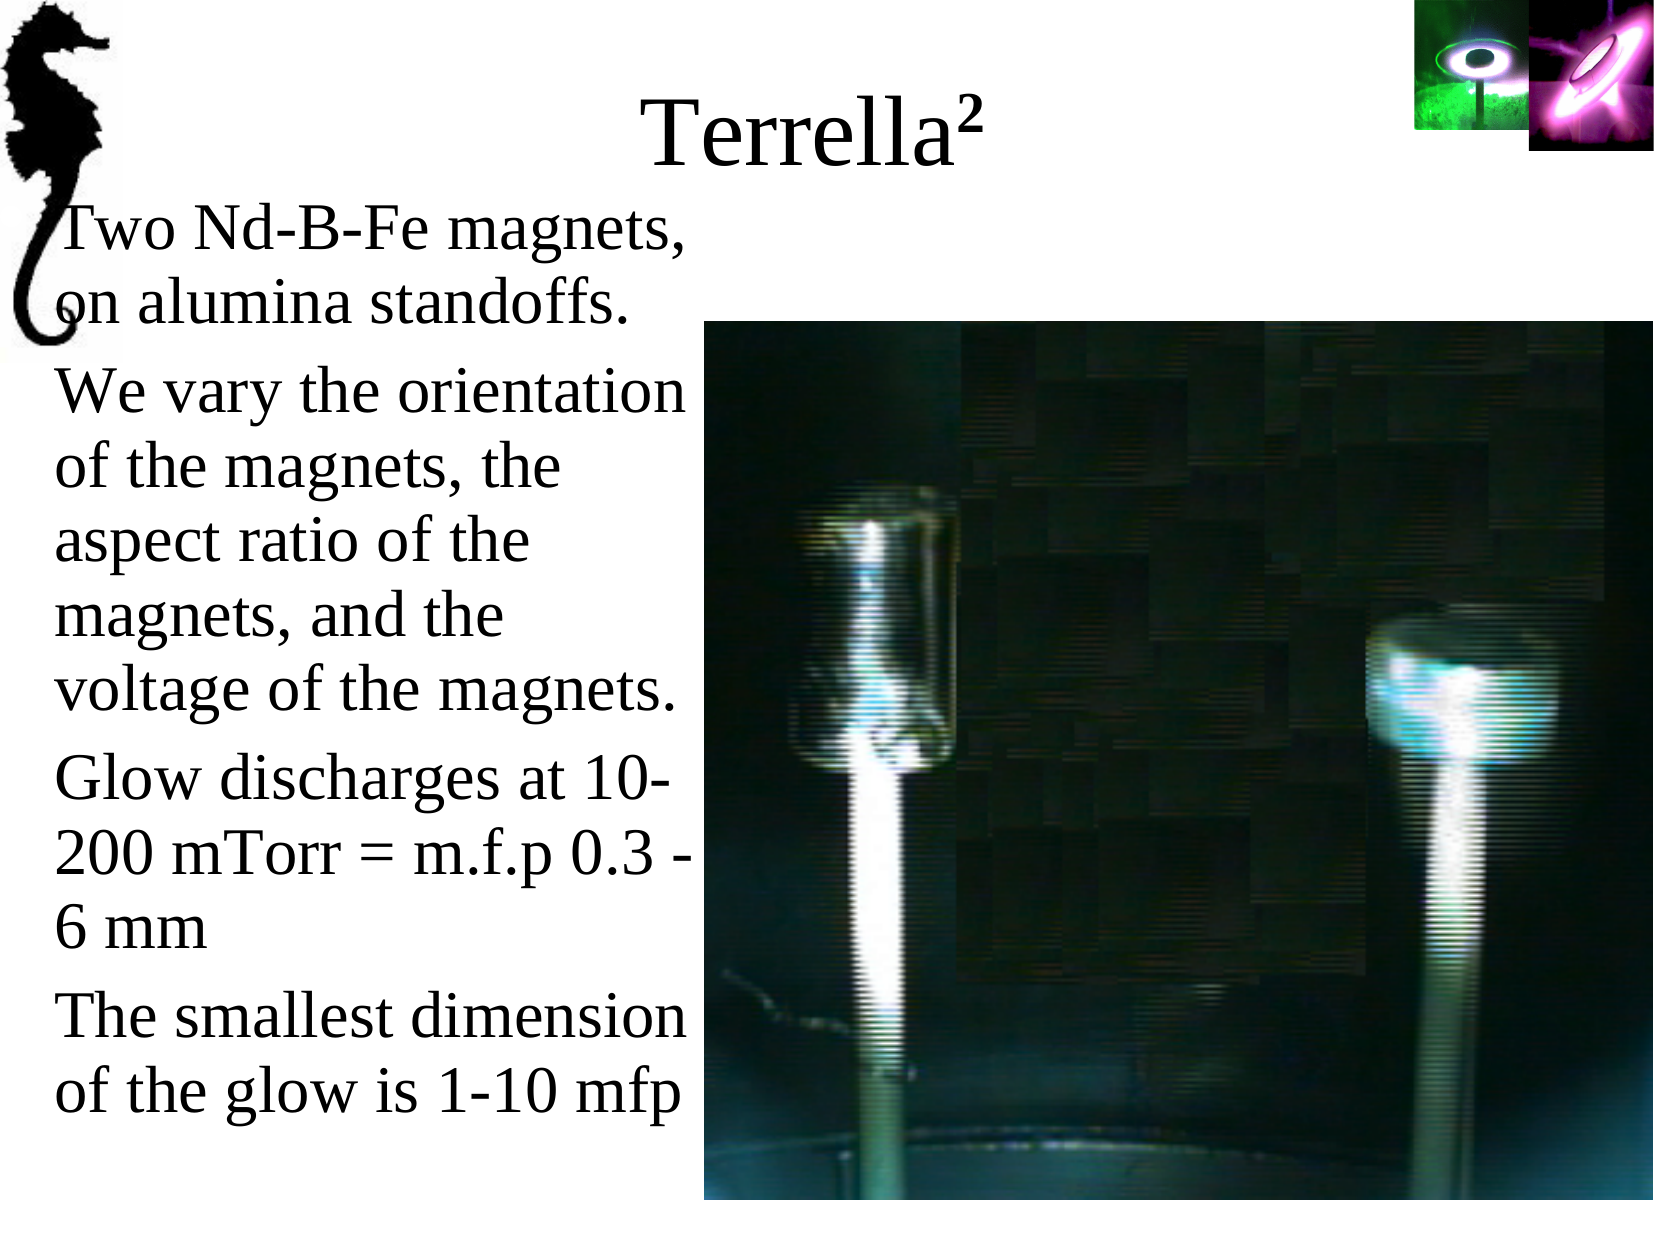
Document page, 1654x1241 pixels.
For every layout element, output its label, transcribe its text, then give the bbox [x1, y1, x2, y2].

picture [1414, 0, 1654, 151]
picture [704, 321, 1653, 1201]
list Two Nd-B-Fe magnets, on alumina standoffs. We vary the orientation of the magnets, the aspect ratio of the magnets, and the voltage of the magnets. Glow discharges at 10-200 mTorr = m.f.p 0.3 - 6 mm The smallest dimension of the glow is 1-10 mfp [0, 189, 705, 1200]
title Terrella2 [110, 27, 1515, 237]
picture [0, 0, 123, 189]
